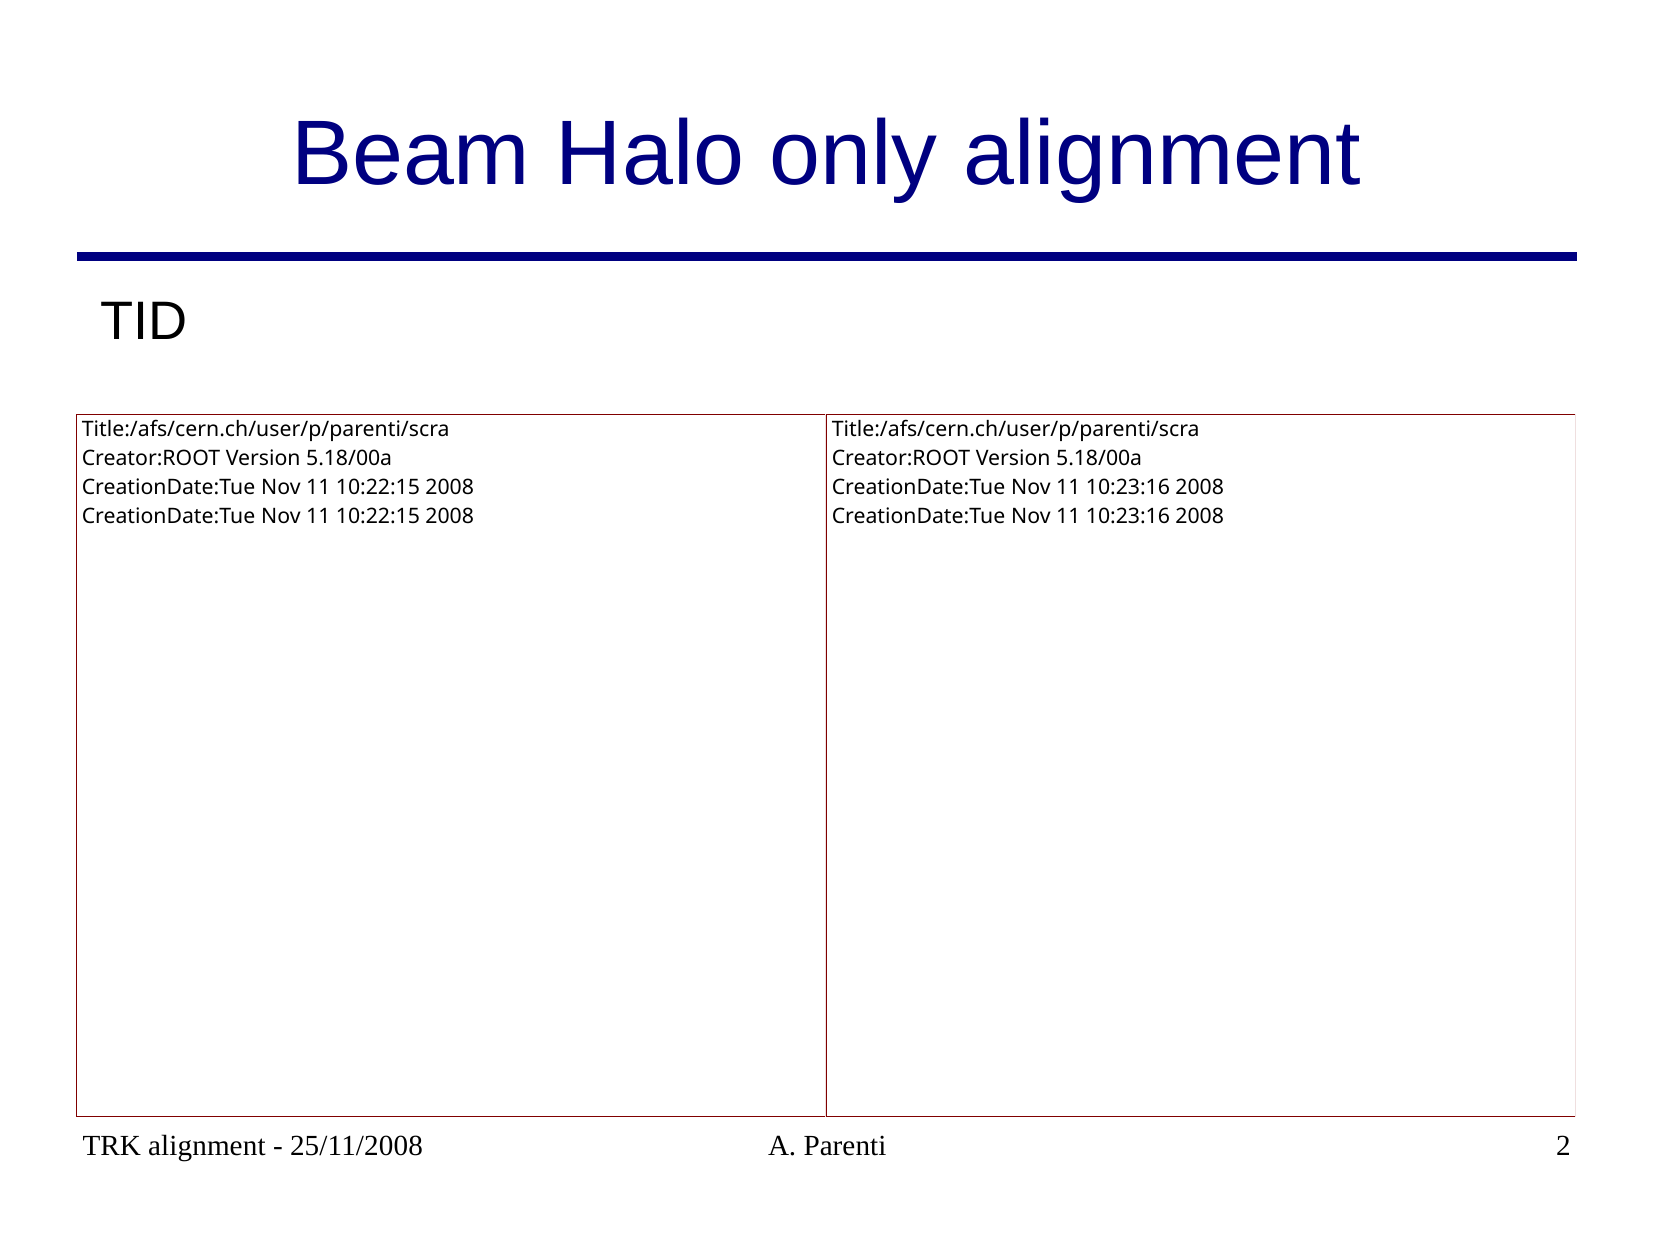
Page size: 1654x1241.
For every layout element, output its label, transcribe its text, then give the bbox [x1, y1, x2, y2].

title Beam Halo only alignment [82, 49, 1571, 257]
picture [75, 412, 1576, 1117]
list TID [82, 290, 1571, 412]
